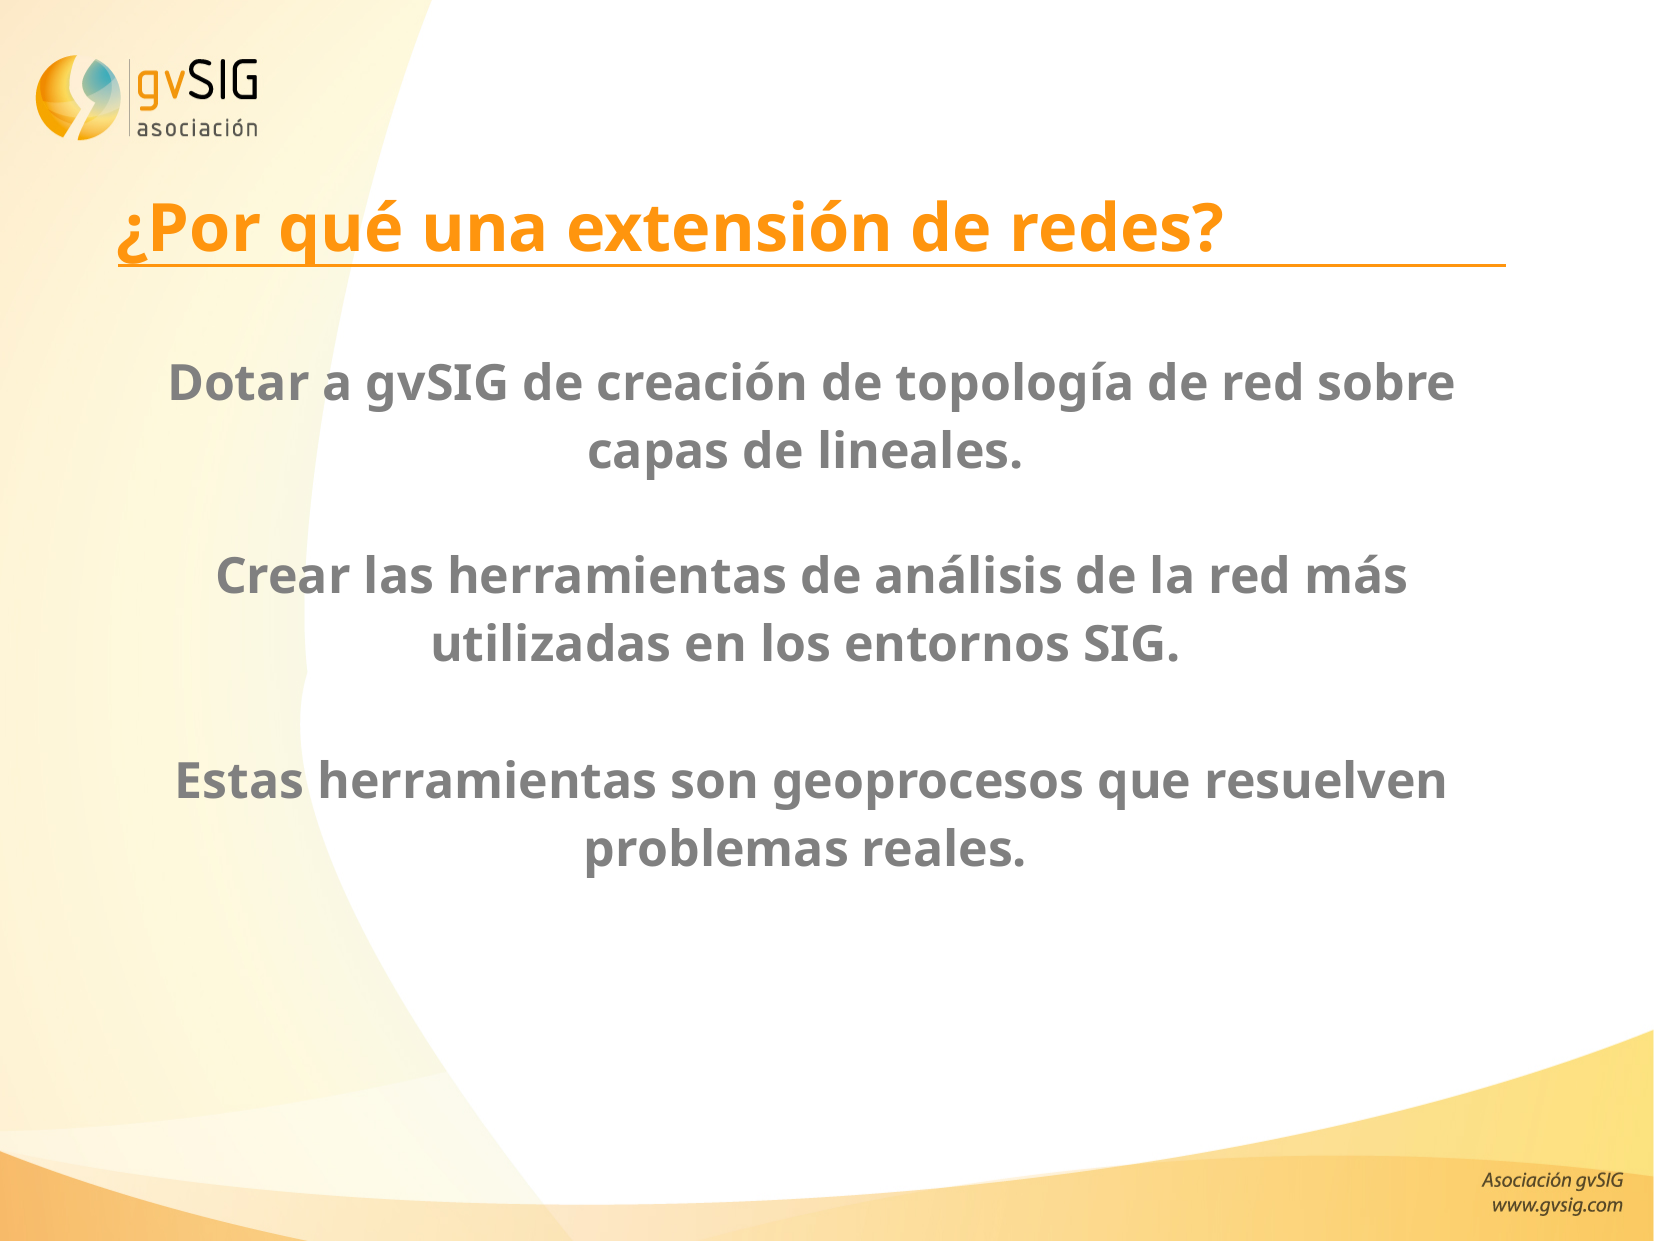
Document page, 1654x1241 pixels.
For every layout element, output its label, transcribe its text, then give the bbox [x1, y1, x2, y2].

picture [0, 0, 1654, 1241]
text_box ¿Por qué una extensión de redes? [116, 187, 1421, 265]
title Crear las herramientas de análisis de la red más utilizadas en los entornos SIG. Estas herramientas son geoprocesos que resuelven problemas reales. [118, 564, 1506, 857]
title Dotar a gvSIG de creación de topología de red sobre capas de lineales. [118, 356, 1506, 474]
